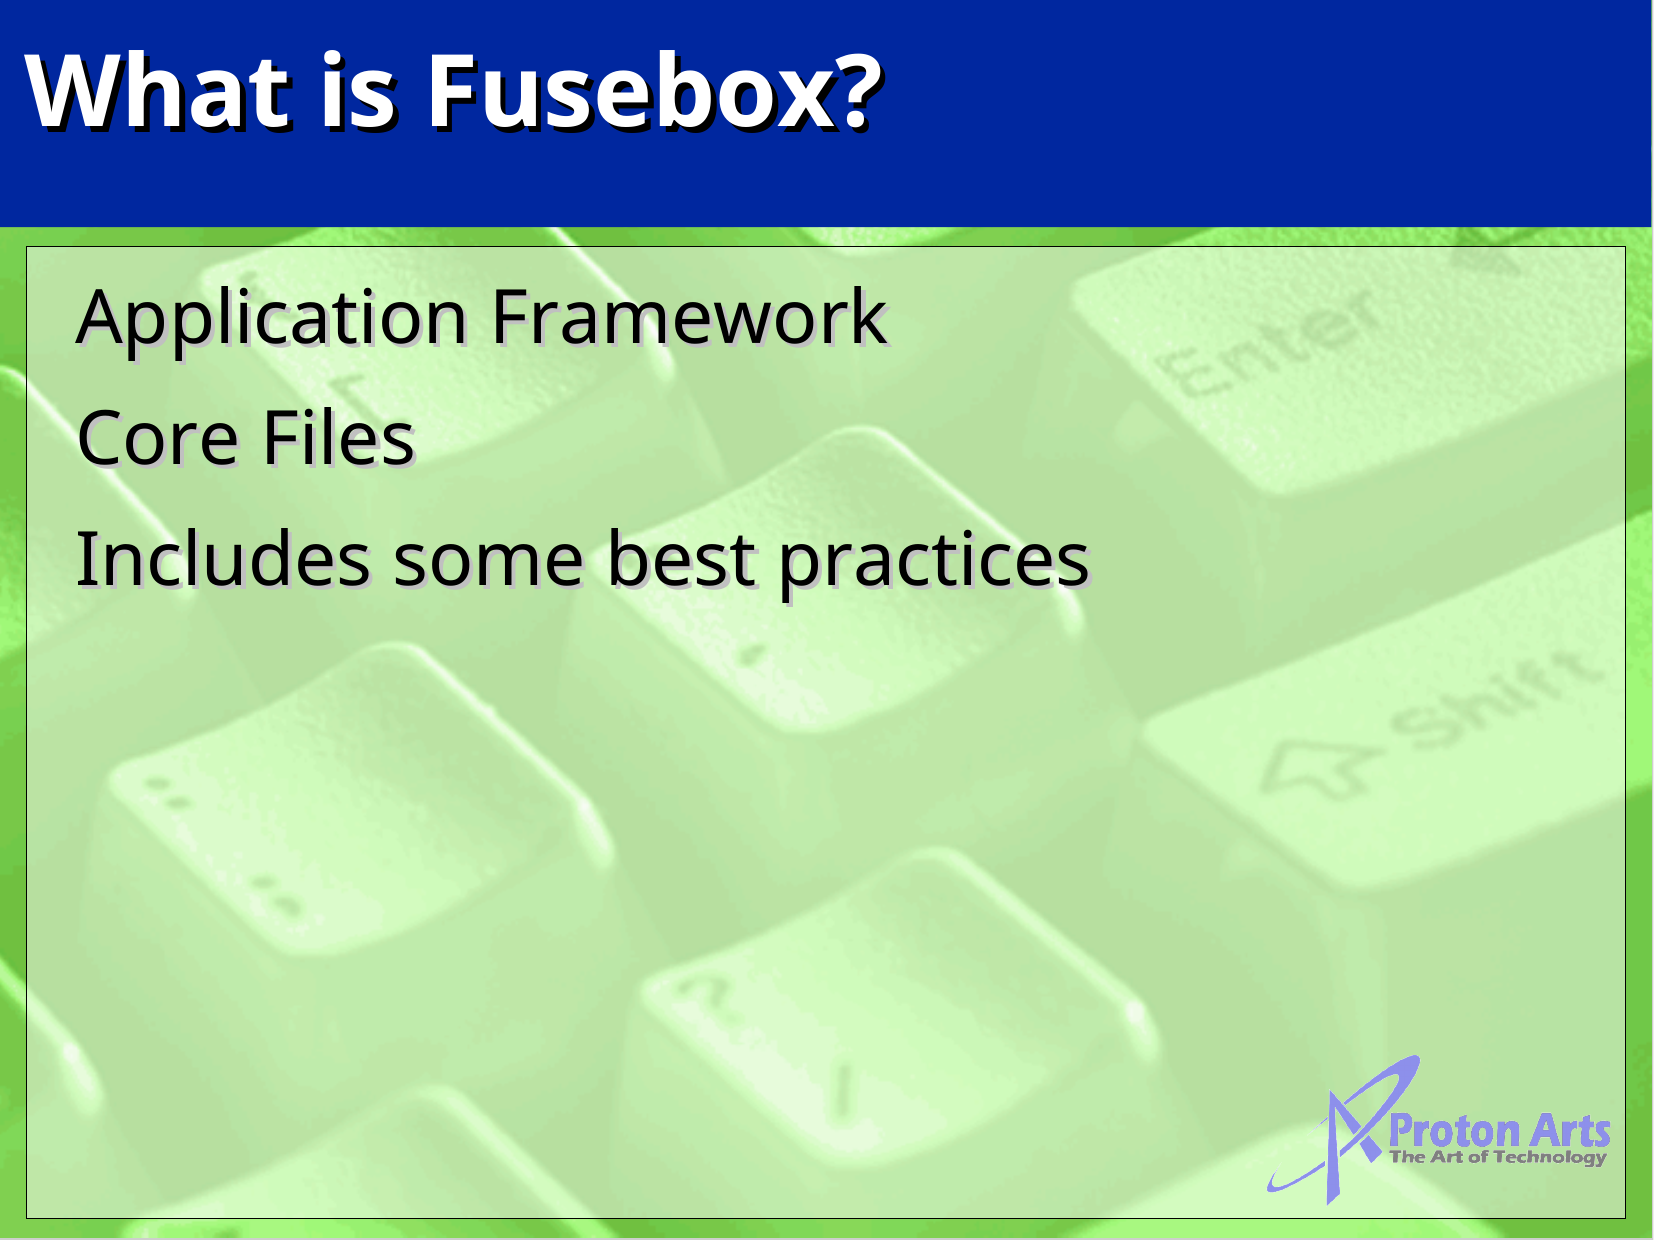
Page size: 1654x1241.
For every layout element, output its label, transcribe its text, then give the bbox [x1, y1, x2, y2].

picture [0, 228, 1652, 1238]
list Application Framework Core Files Includes some best practices [75, 263, 1425, 1006]
title What is Fusebox? [24, 0, 1425, 216]
